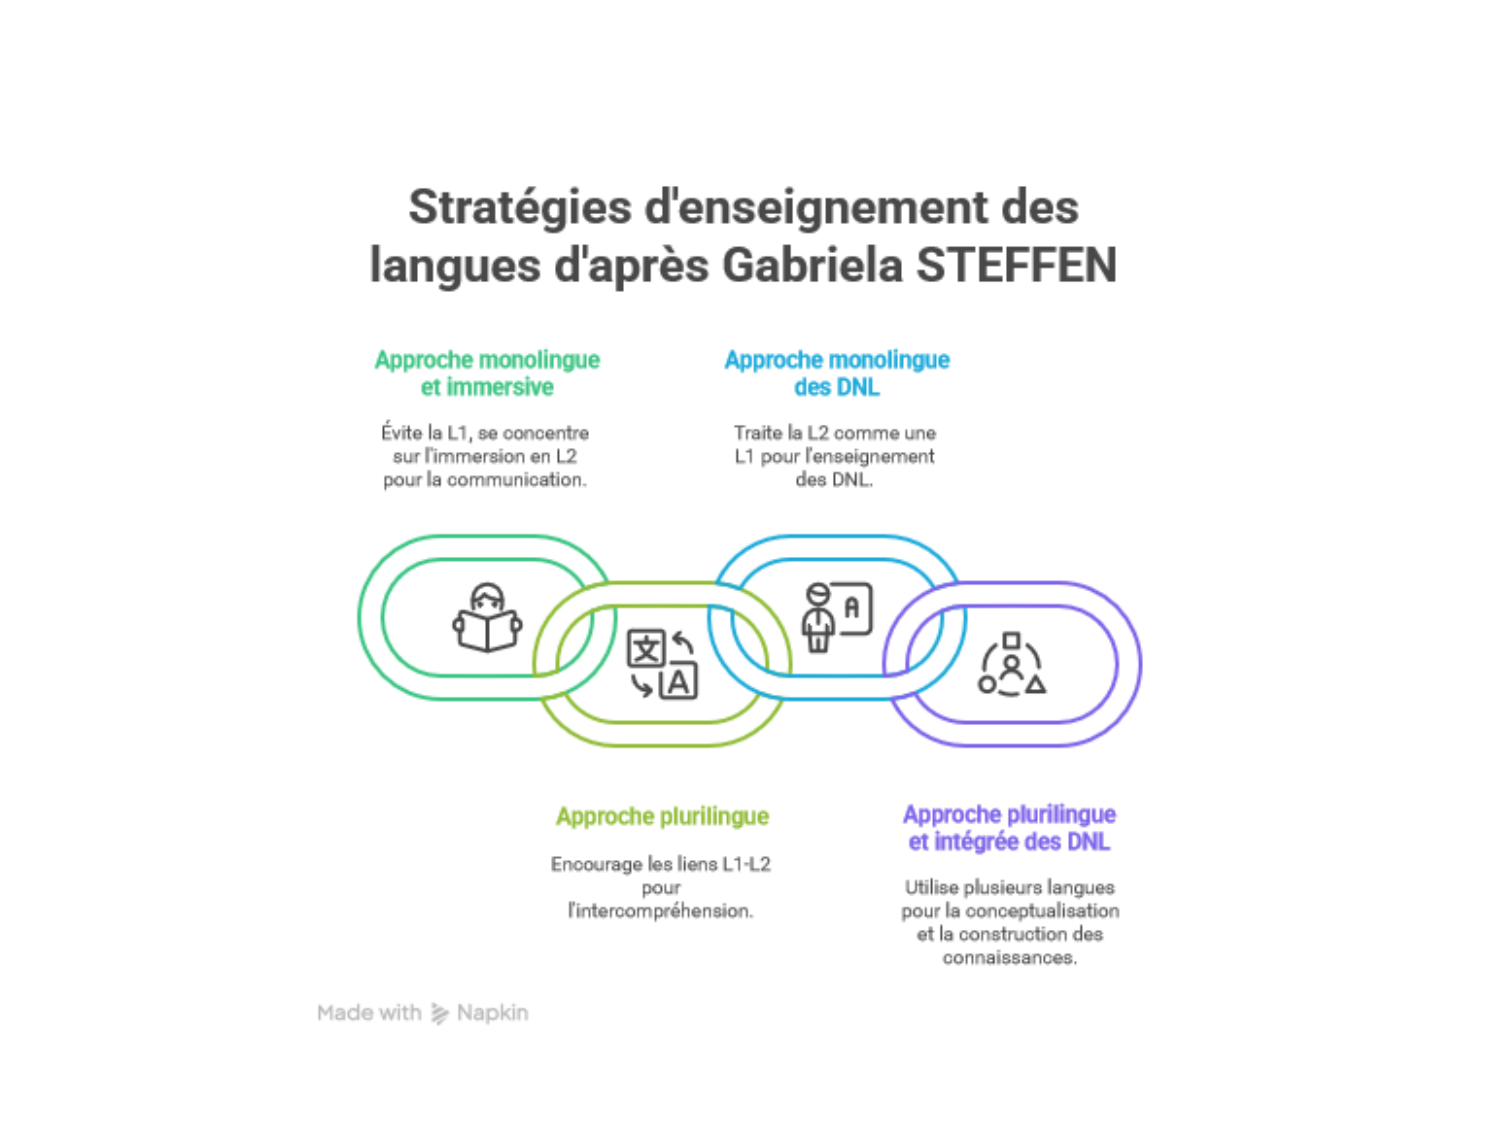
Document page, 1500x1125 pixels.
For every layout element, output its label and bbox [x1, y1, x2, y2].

picture [278, 82, 1211, 1063]
